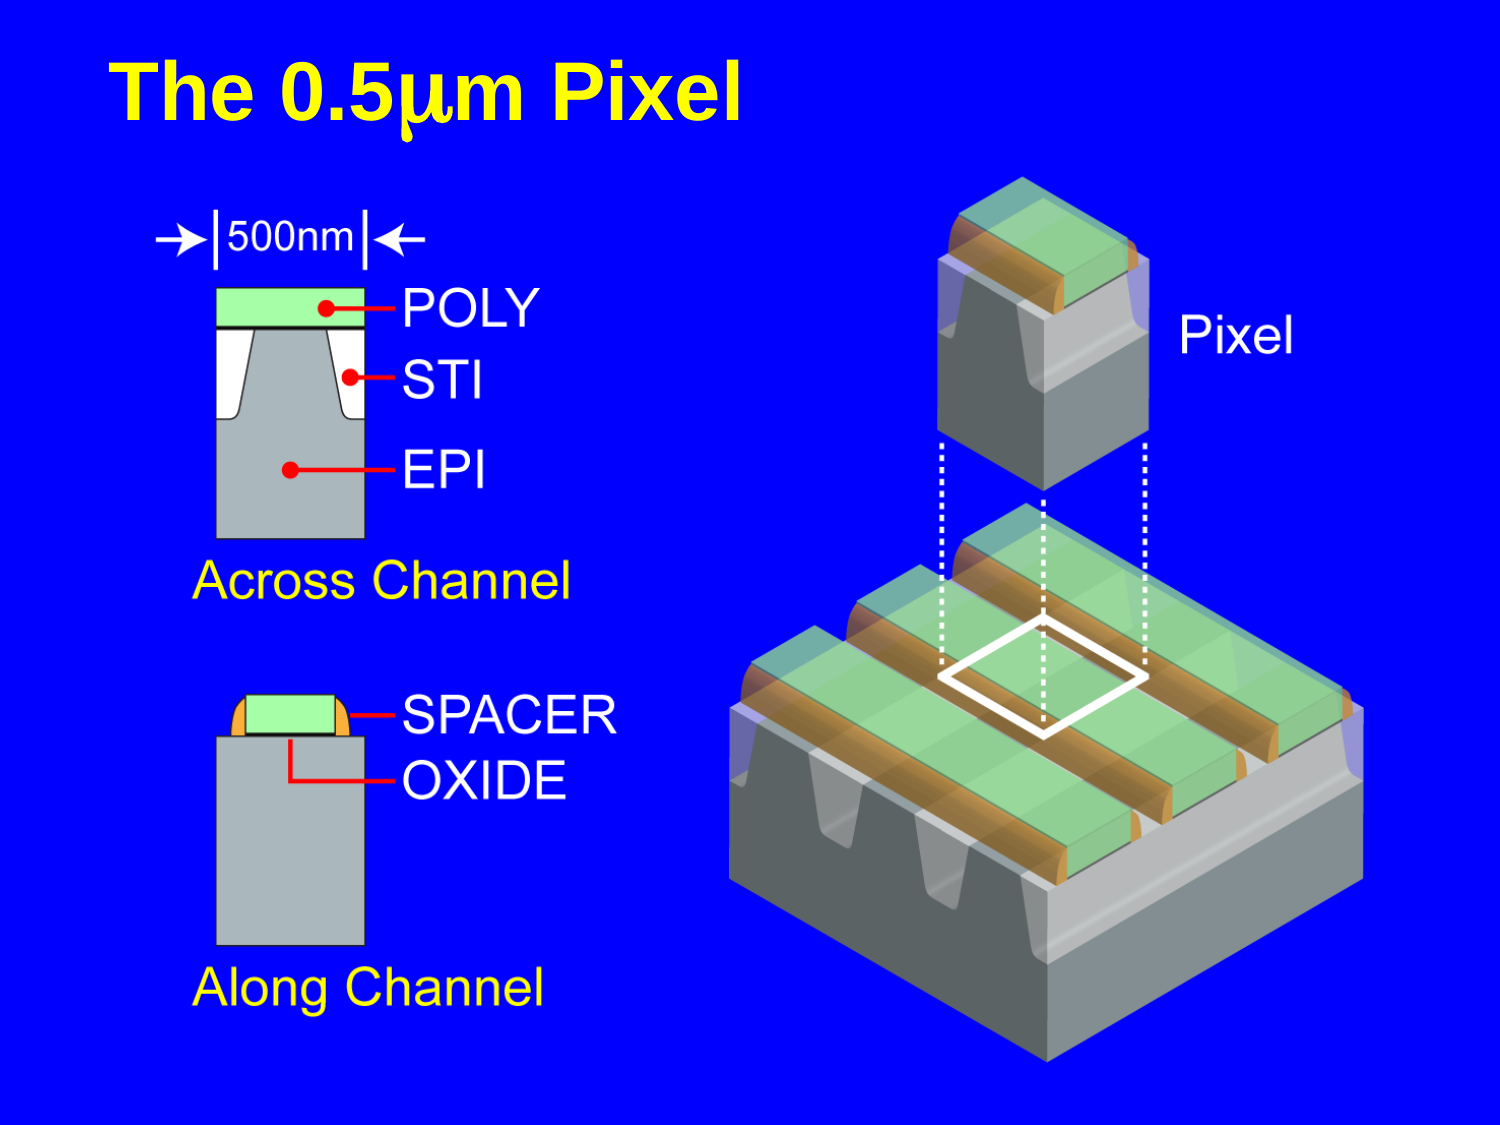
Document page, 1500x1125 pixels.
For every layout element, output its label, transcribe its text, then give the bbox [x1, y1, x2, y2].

picture [150, 169, 1369, 1068]
title The 0.5m Pixel [93, 18, 1369, 169]
